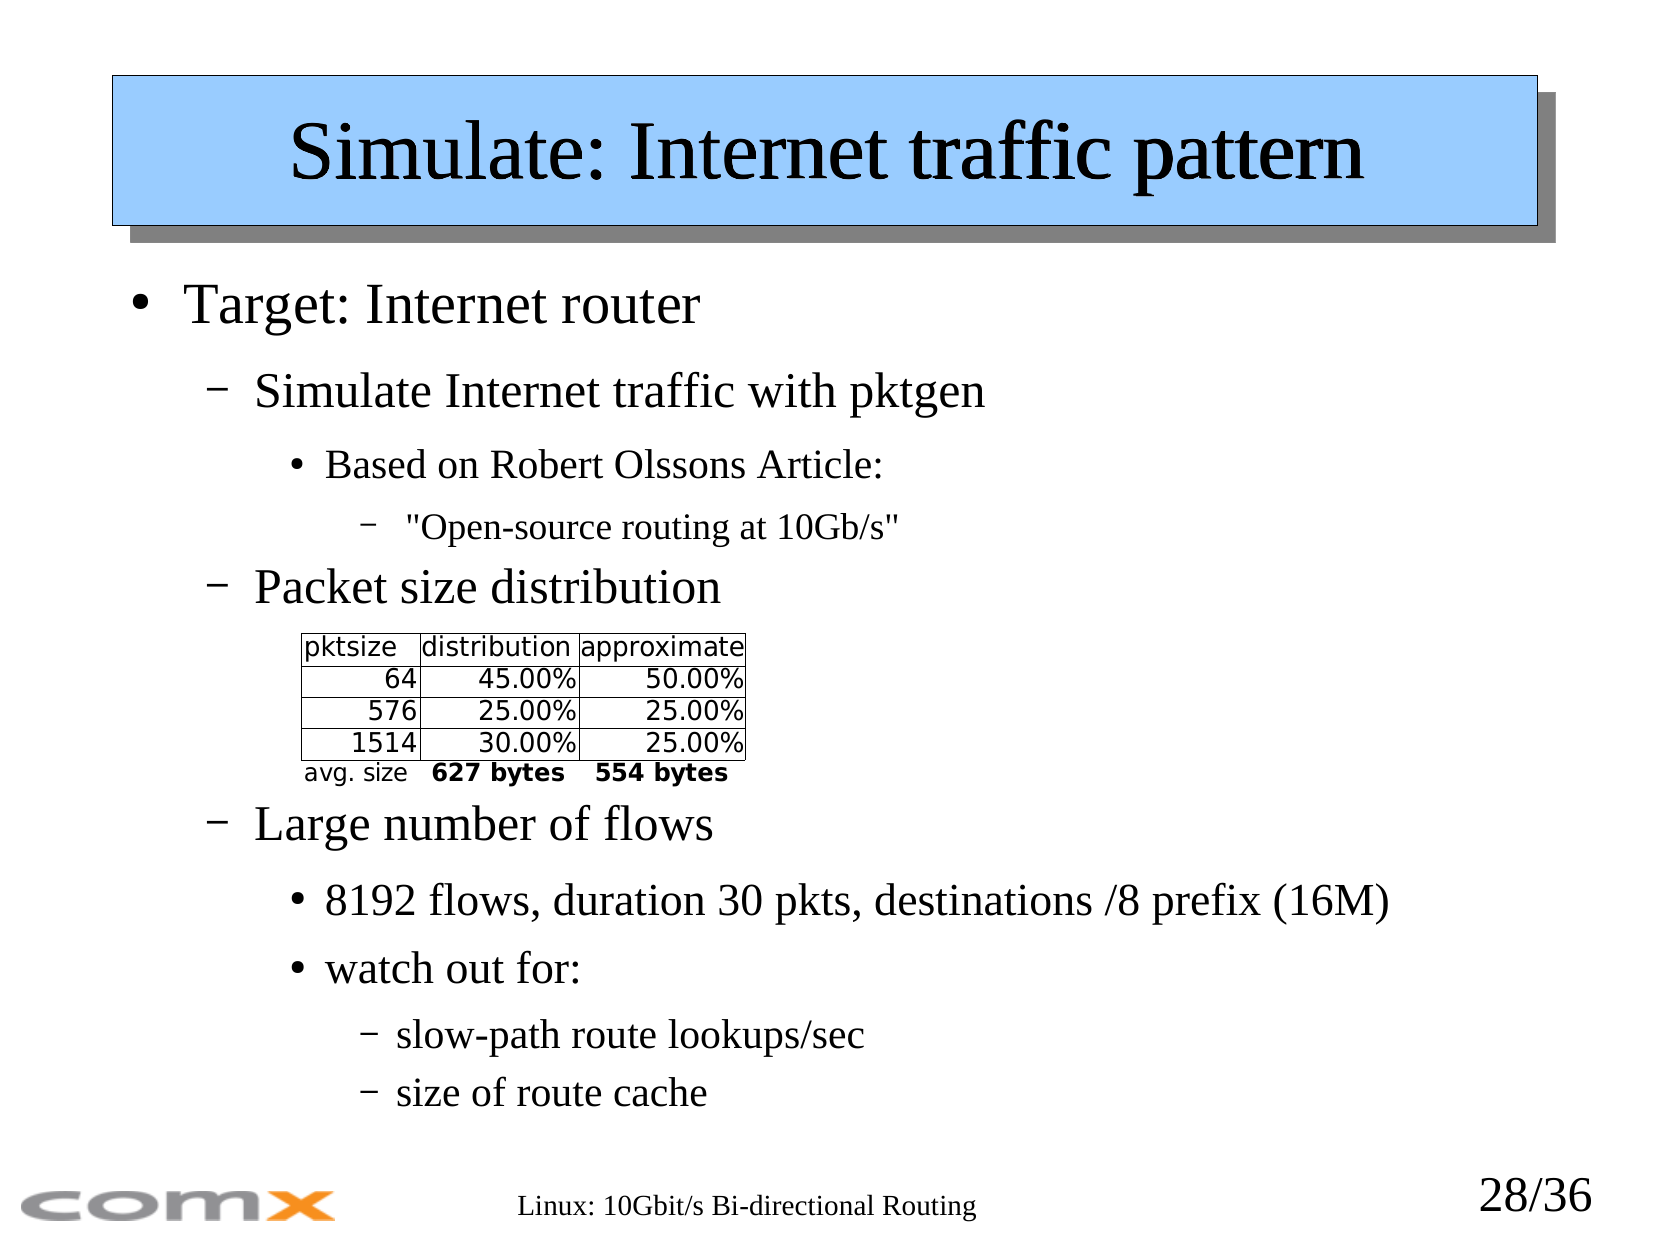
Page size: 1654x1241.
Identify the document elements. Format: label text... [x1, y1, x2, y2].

picture [21, 1191, 335, 1221]
title Simulate: Internet traffic pattern [116, 75, 1538, 226]
list Target: Internet router Simulate Internet traffic with pktgen Based on Robert Olssons Article: "Open-source routing at 10Gb/s" Packet size distribution Large number of flows 8192 flows, duration 30 pkts, destinations /8 prefix (16M) watch out for: slow-path route lookups/sec size of route cache [112, 271, 1538, 1116]
chart [300, 631, 877, 793]
